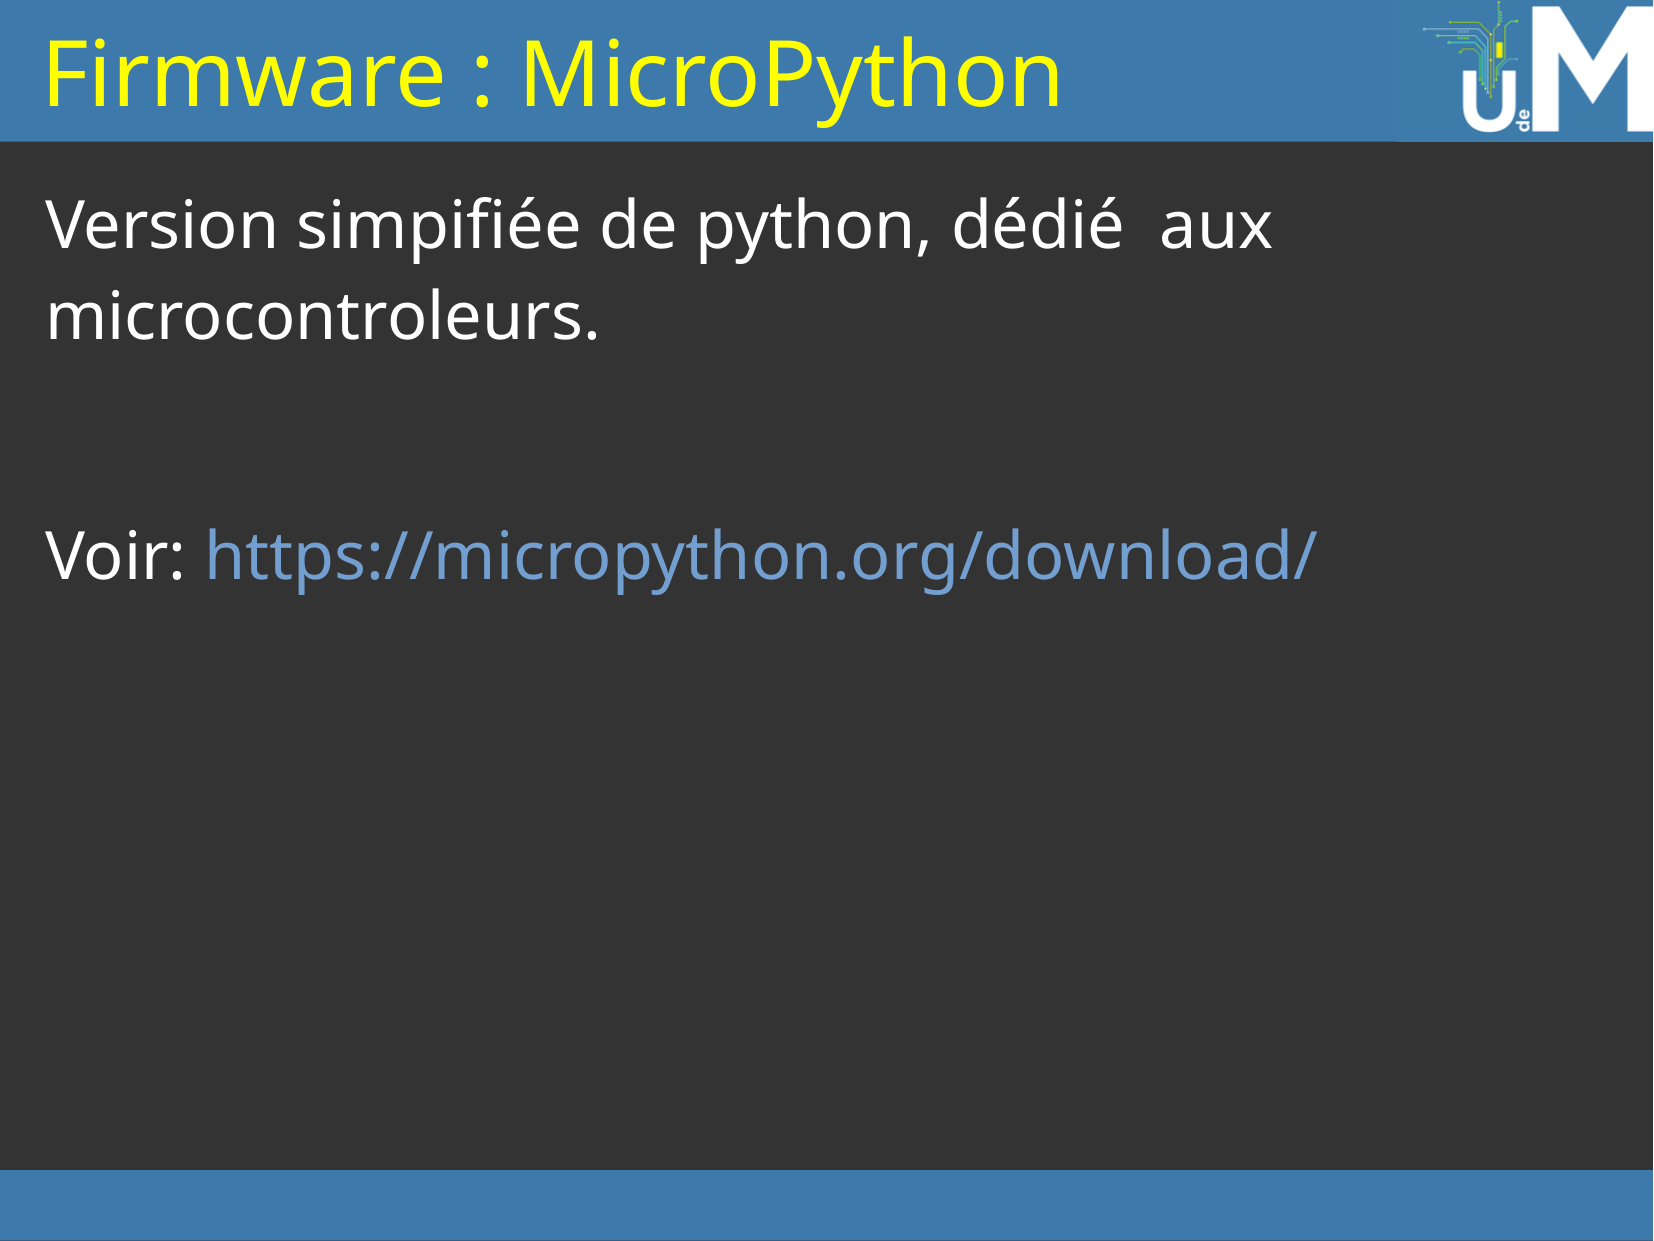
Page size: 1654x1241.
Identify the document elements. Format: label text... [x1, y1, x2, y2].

list Version simpifiée de python, dédié aux microcontroleurs. Voir: https://micropython.org/download/ [45, 177, 1606, 1141]
title Firmware : MicroPython [41, 9, 1411, 133]
picture [1397, 0, 1654, 142]
